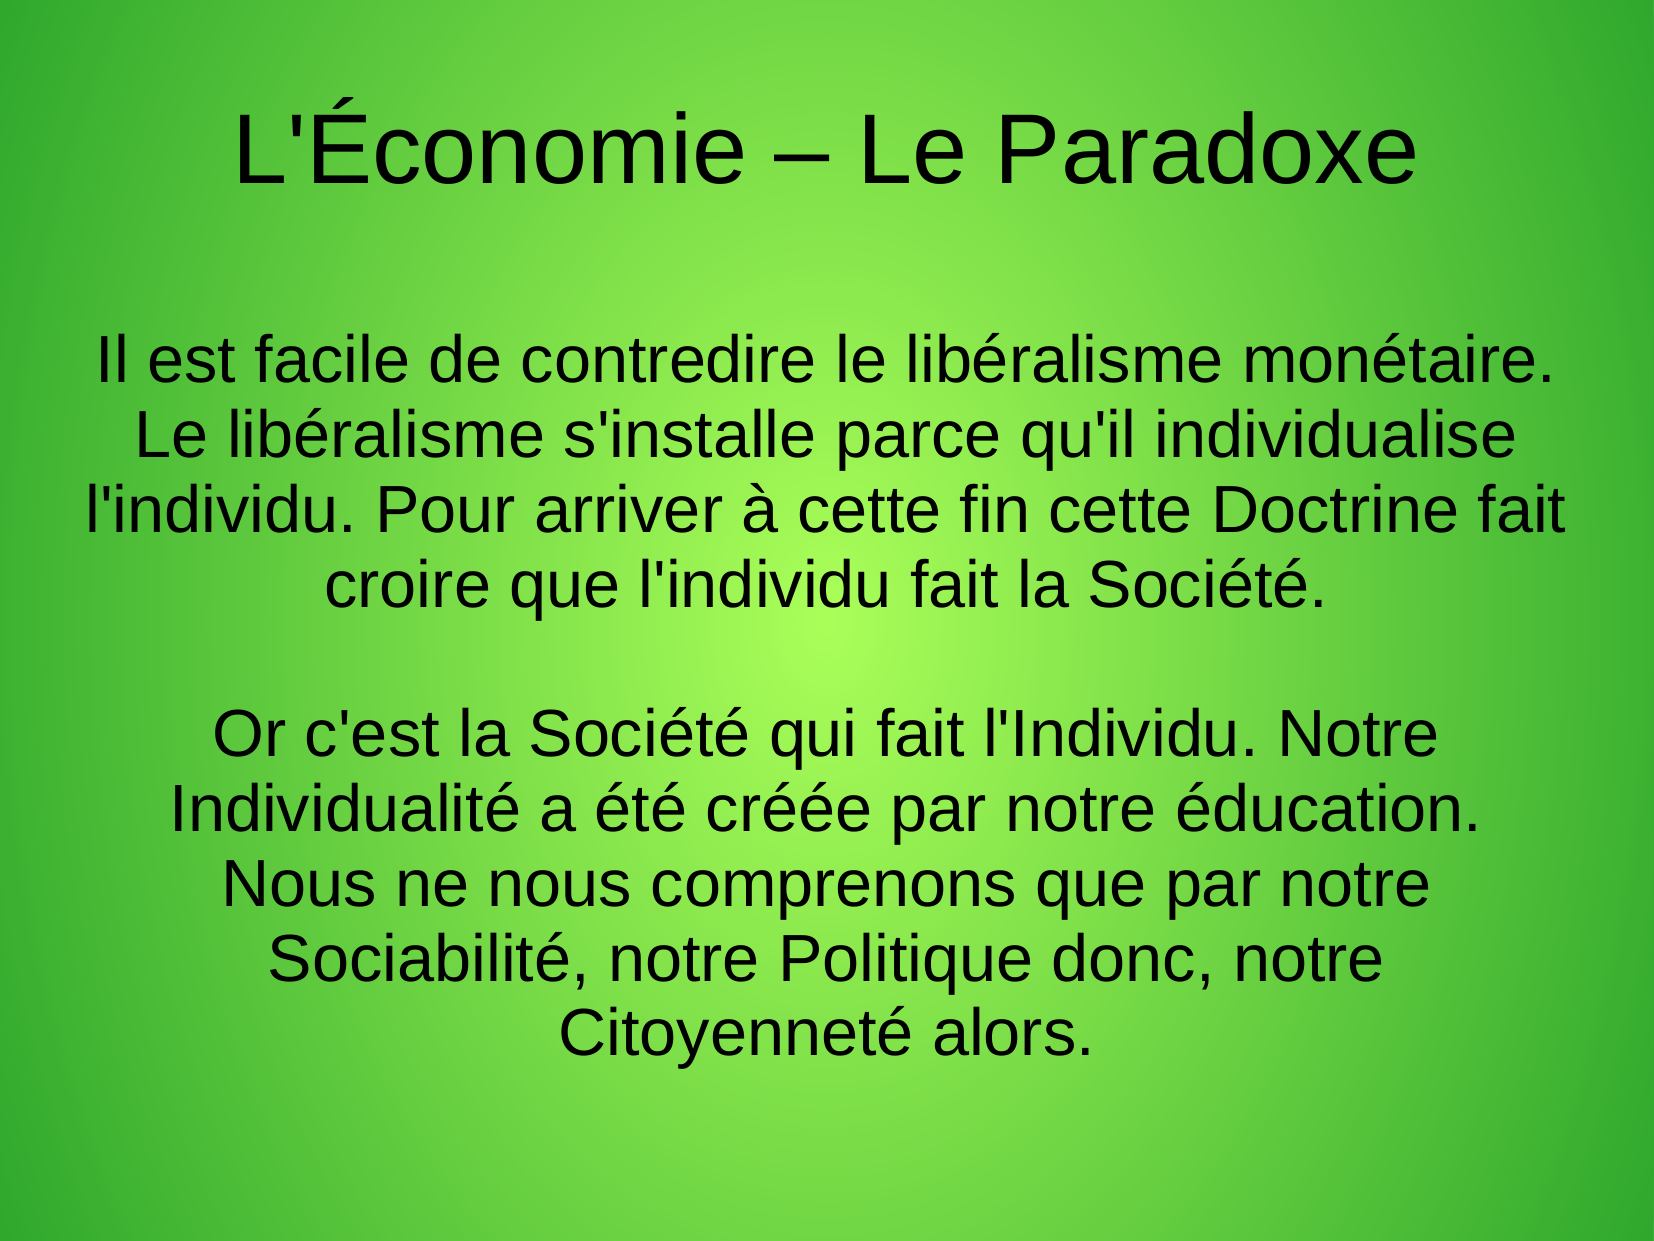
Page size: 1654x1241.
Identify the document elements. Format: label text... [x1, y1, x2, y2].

title L'Économie – Le Paradoxe [82, 47, 1571, 160]
subtitle Il est facile de contredire le libéralisme monétaire. Le libéralisme s'installe parce qu'il individualise l'individu. Pour arriver à cette fin cette Doctrine fait croire que l'individu fait la Société. Or c'est la Société qui fait l'Individu. Notre Individualité a été créée par notre éducation. Nous ne nous comprenons que par notre Sociabilité, notre Politique donc, notre Citoyenneté alors. [82, 160, 1571, 1158]
